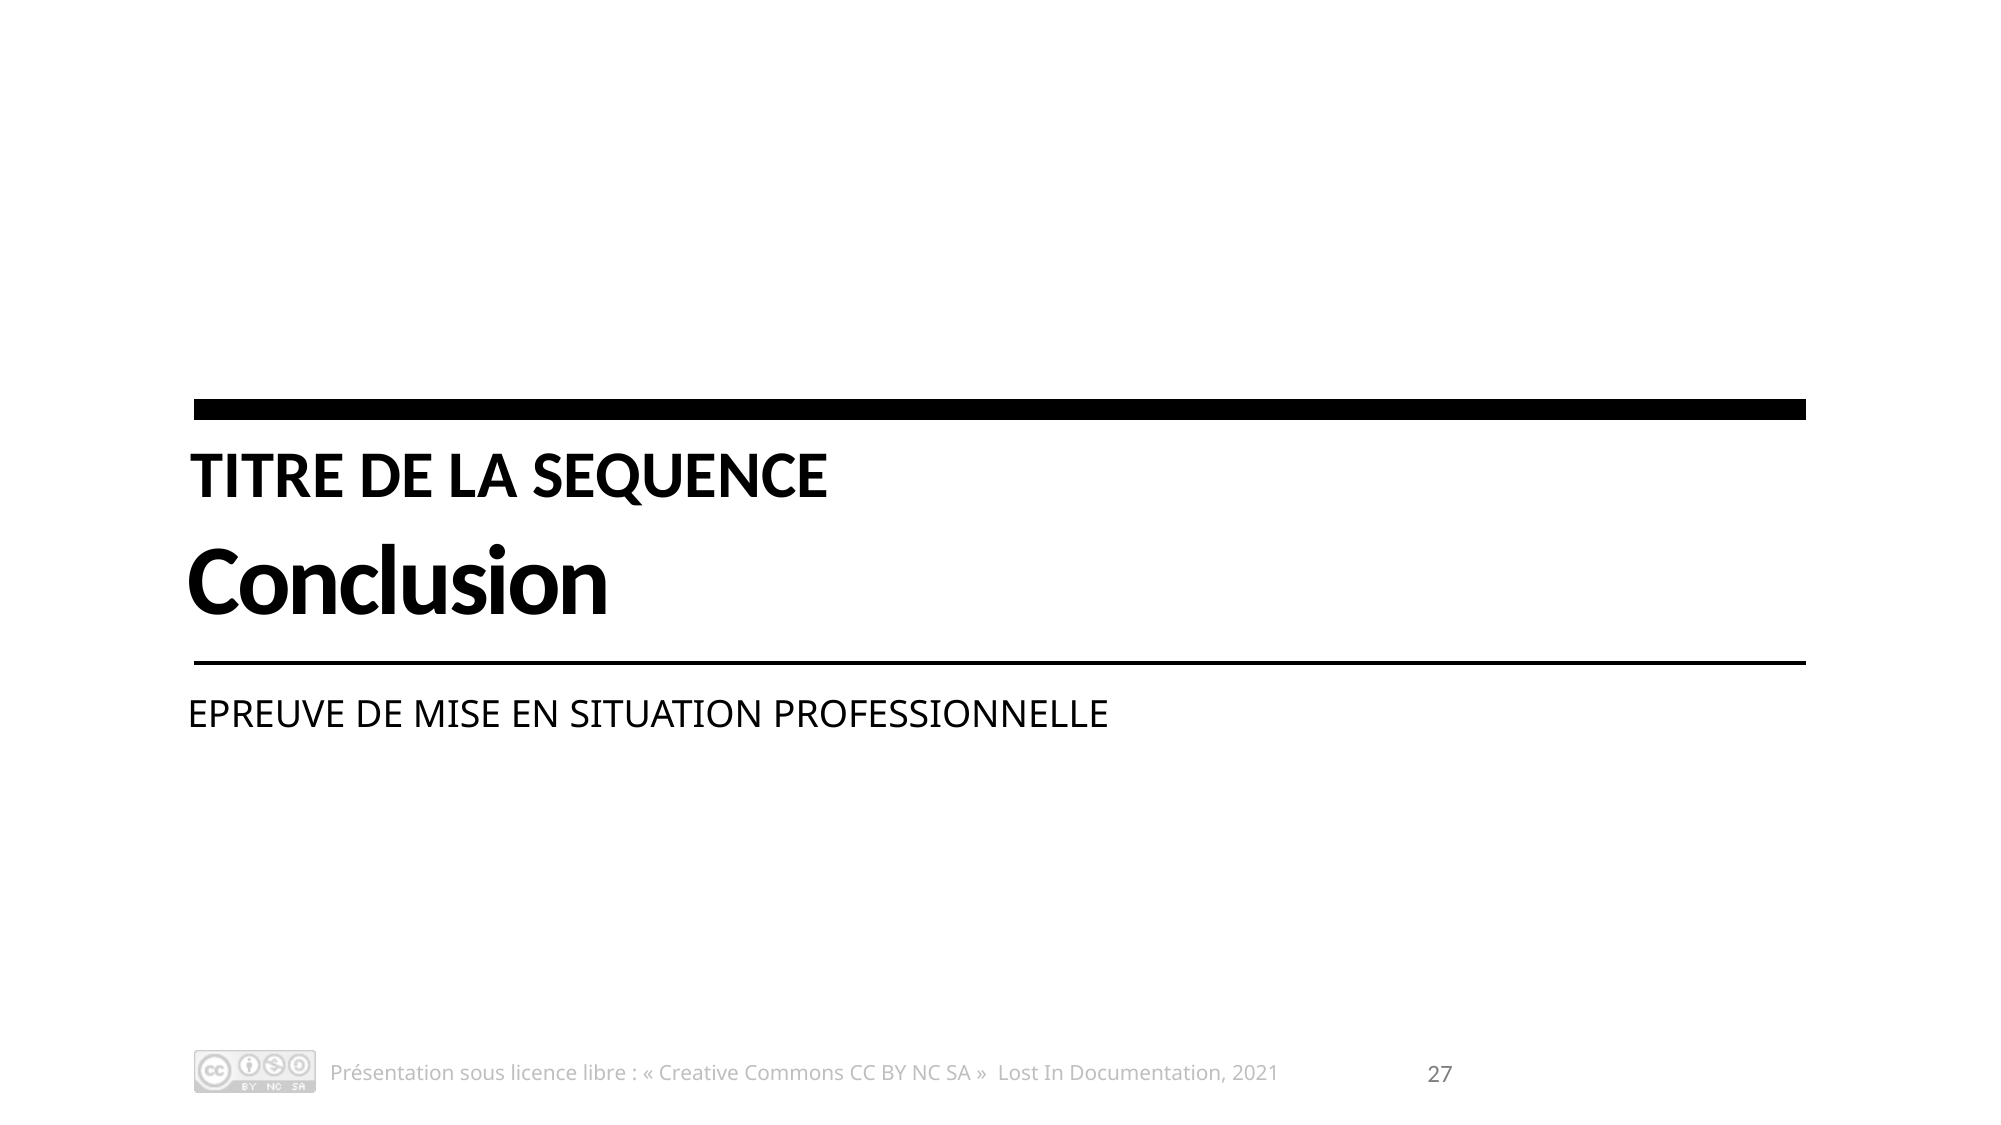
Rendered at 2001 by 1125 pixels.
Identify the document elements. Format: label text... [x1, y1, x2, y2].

text_box Conclusion [172, 506, 628, 643]
text_box Présentation sous licence libre : « Creative Commons CC BY NC SA » Lost In Documentation, 2021 [315, 1052, 1176, 1093]
text_box TITRE DE LA SEQUENCE [172, 422, 848, 519]
text_box EPREUVE DE MISE EN SITUATION PROFESSIONNELLE [172, 682, 994, 744]
text_box [1412, 1042, 1863, 1103]
picture [194, 1050, 316, 1093]
